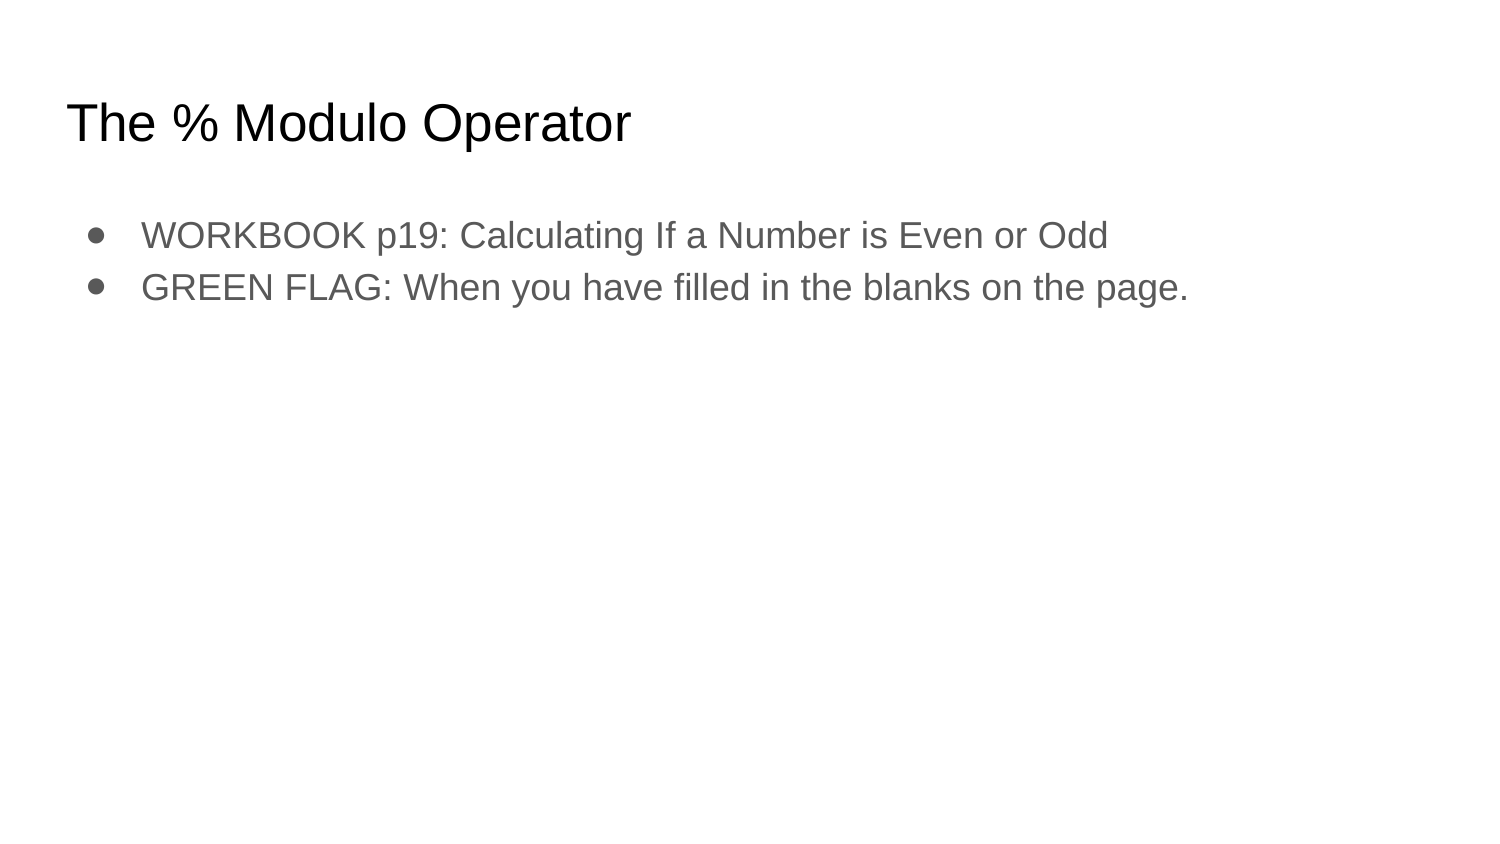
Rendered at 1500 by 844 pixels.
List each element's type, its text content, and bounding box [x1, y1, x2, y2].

title The % Modulo Operator [51, 72, 1449, 167]
list WORKBOOK p19: Calculating If a Number is Even or Odd GREEN FLAG: When you have filled in the blanks on the page. [51, 189, 1449, 750]
